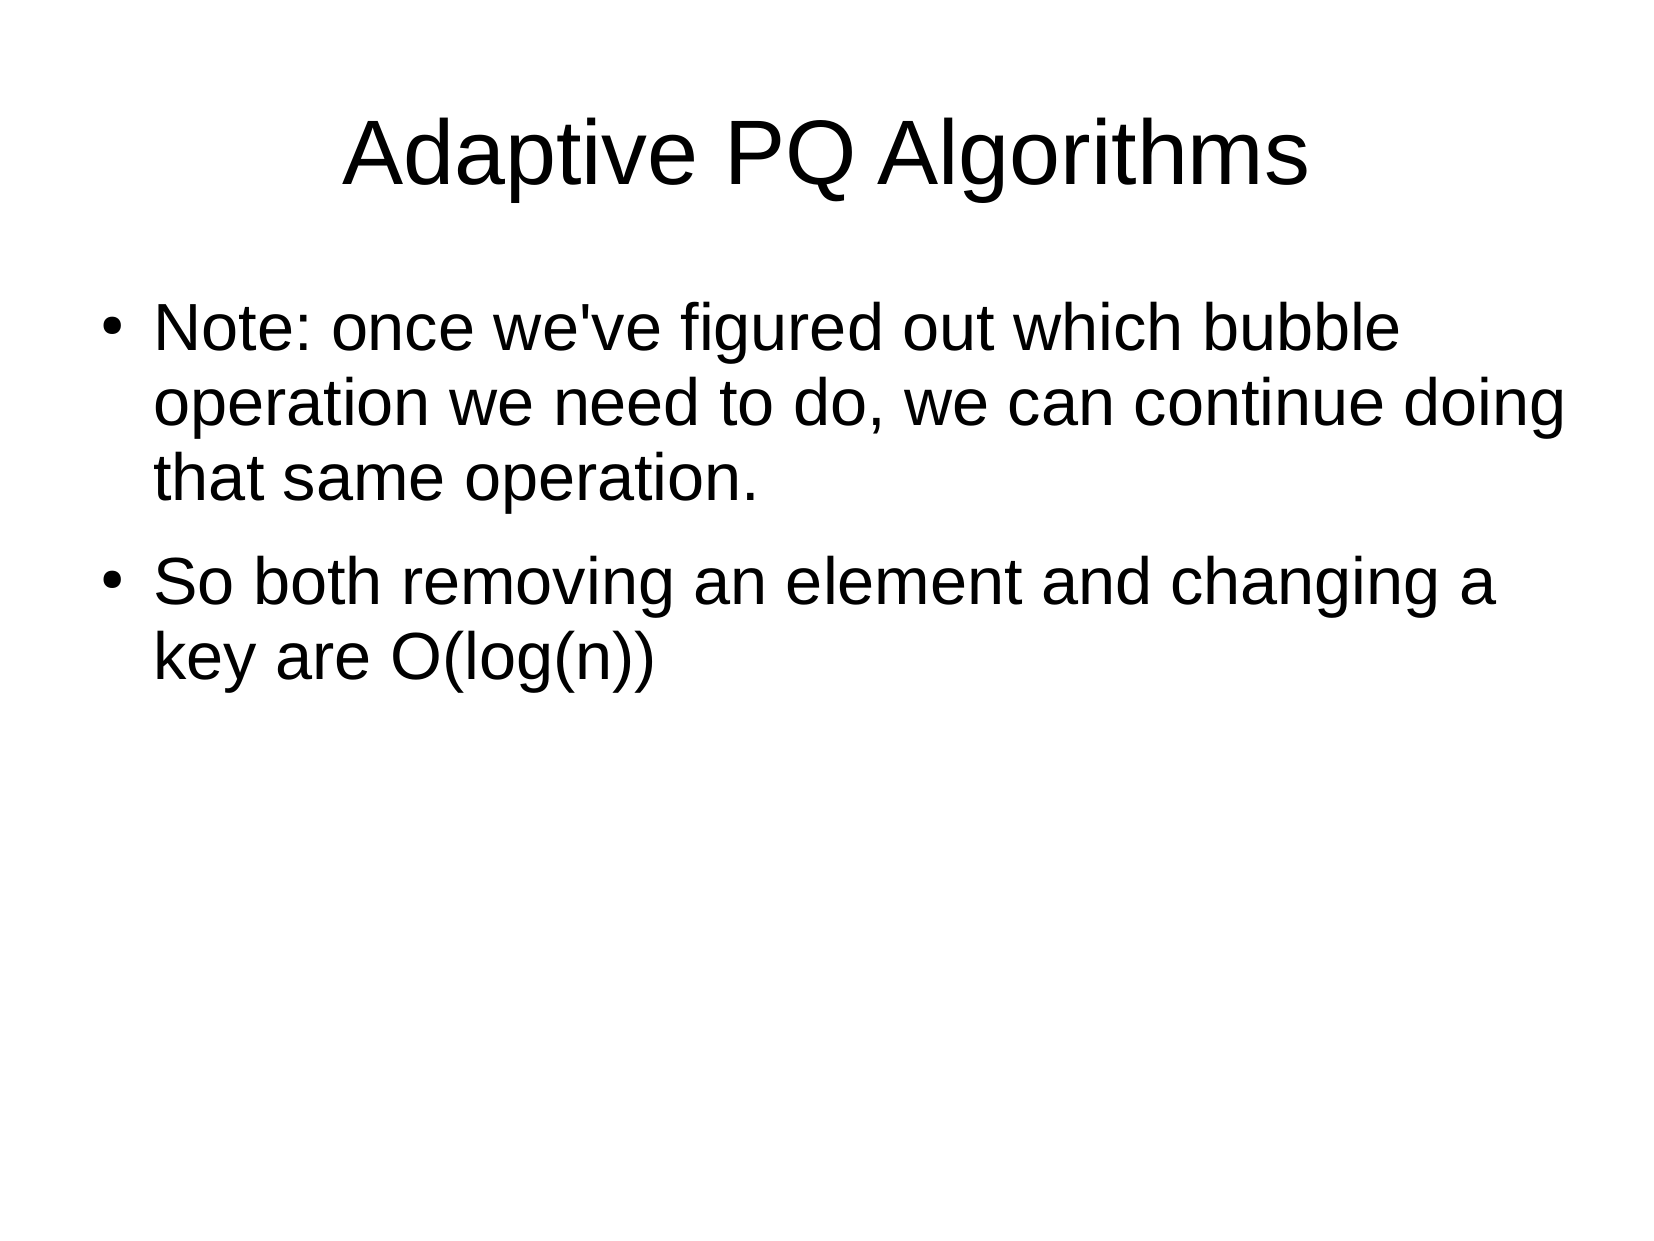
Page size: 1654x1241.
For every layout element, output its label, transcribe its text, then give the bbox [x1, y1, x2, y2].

list Note: once we've figured out which bubble operation we need to do, we can continue doing that same operation. So both removing an element and changing a key are O(log(n)) [82, 290, 1571, 1094]
title Adaptive PQ Algorithms [82, 56, 1571, 250]
